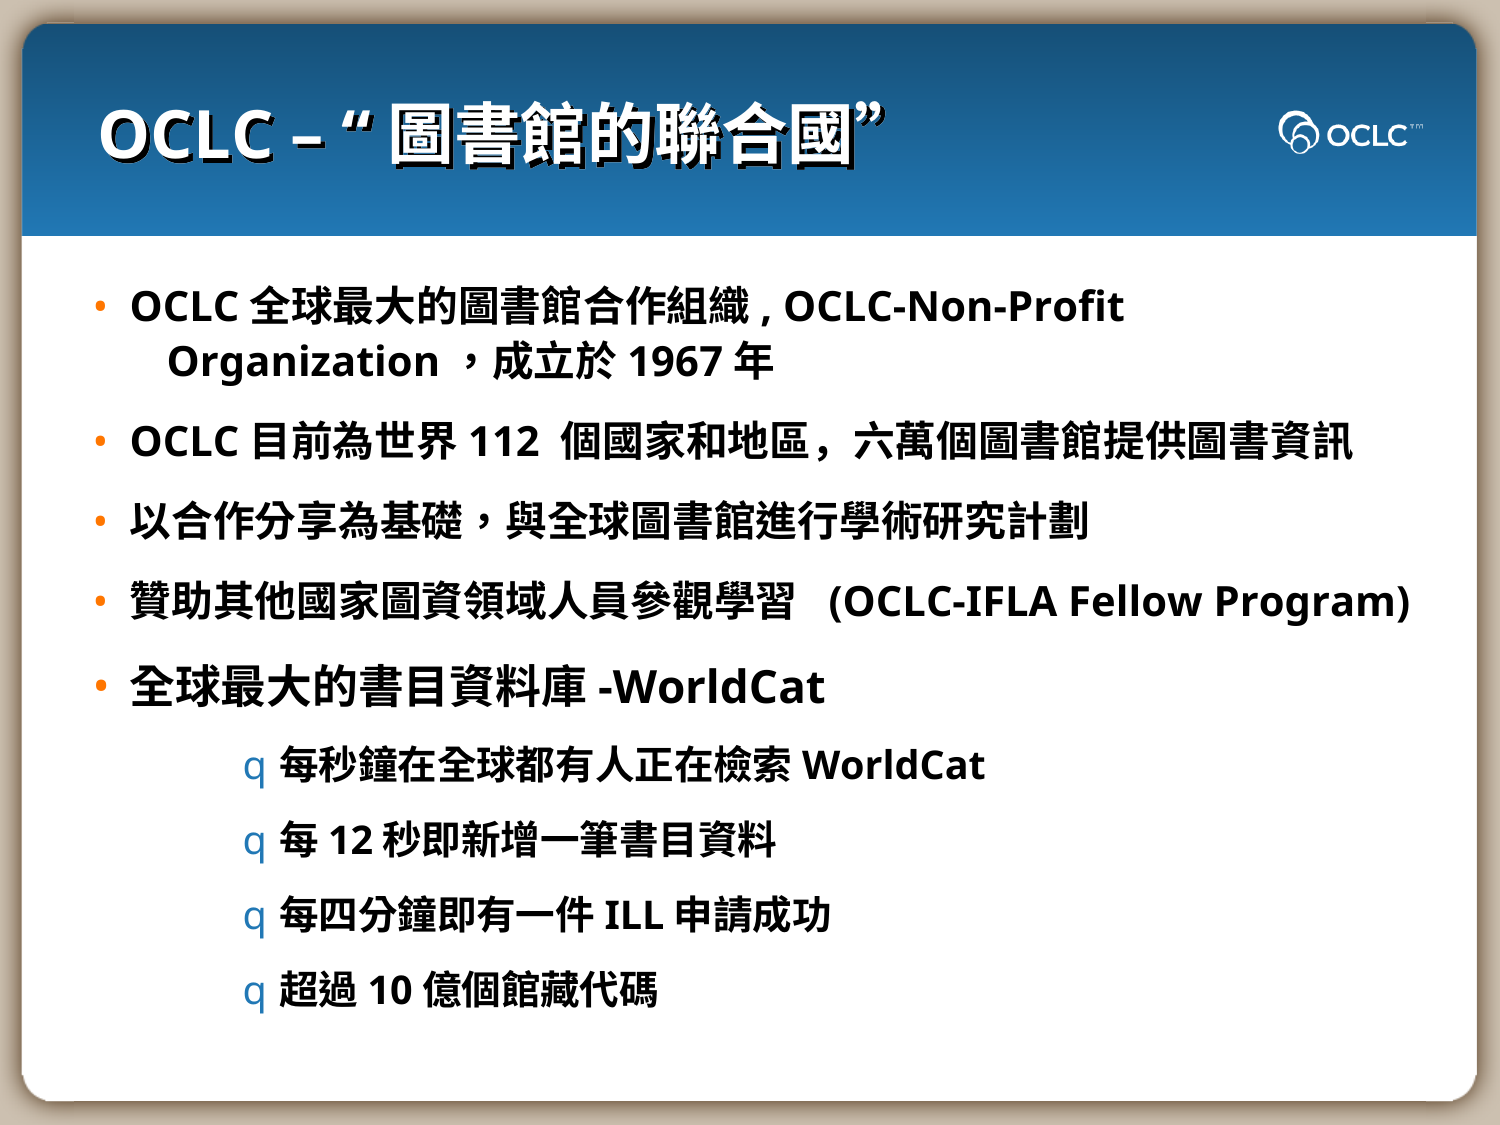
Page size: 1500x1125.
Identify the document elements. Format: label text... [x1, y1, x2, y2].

list OCLC全球最大的圖書館合作組織, OCLC-Non-Profit Organization，成立於1967年 OCLC目前為世界112 個國家和地區，六萬個圖書館提供圖書資訊 以合作分享為基礎，與全球圖書館進行學術研究計劃 贊助其他國家圖資領域人員參觀學習 (OCLC-IFLA Fellow Program) 全球最大的書目資料庫-WorldCat 每秒鐘在全球都有人正在檢索WorldCat 每12秒即新增一筆書目資料 每四分鐘即有一件ILL申請成功 超過10億個館藏代碼 [88, 275, 1419, 1125]
title OCLC – “圖書館的聯合國” [82, 81, 1222, 183]
